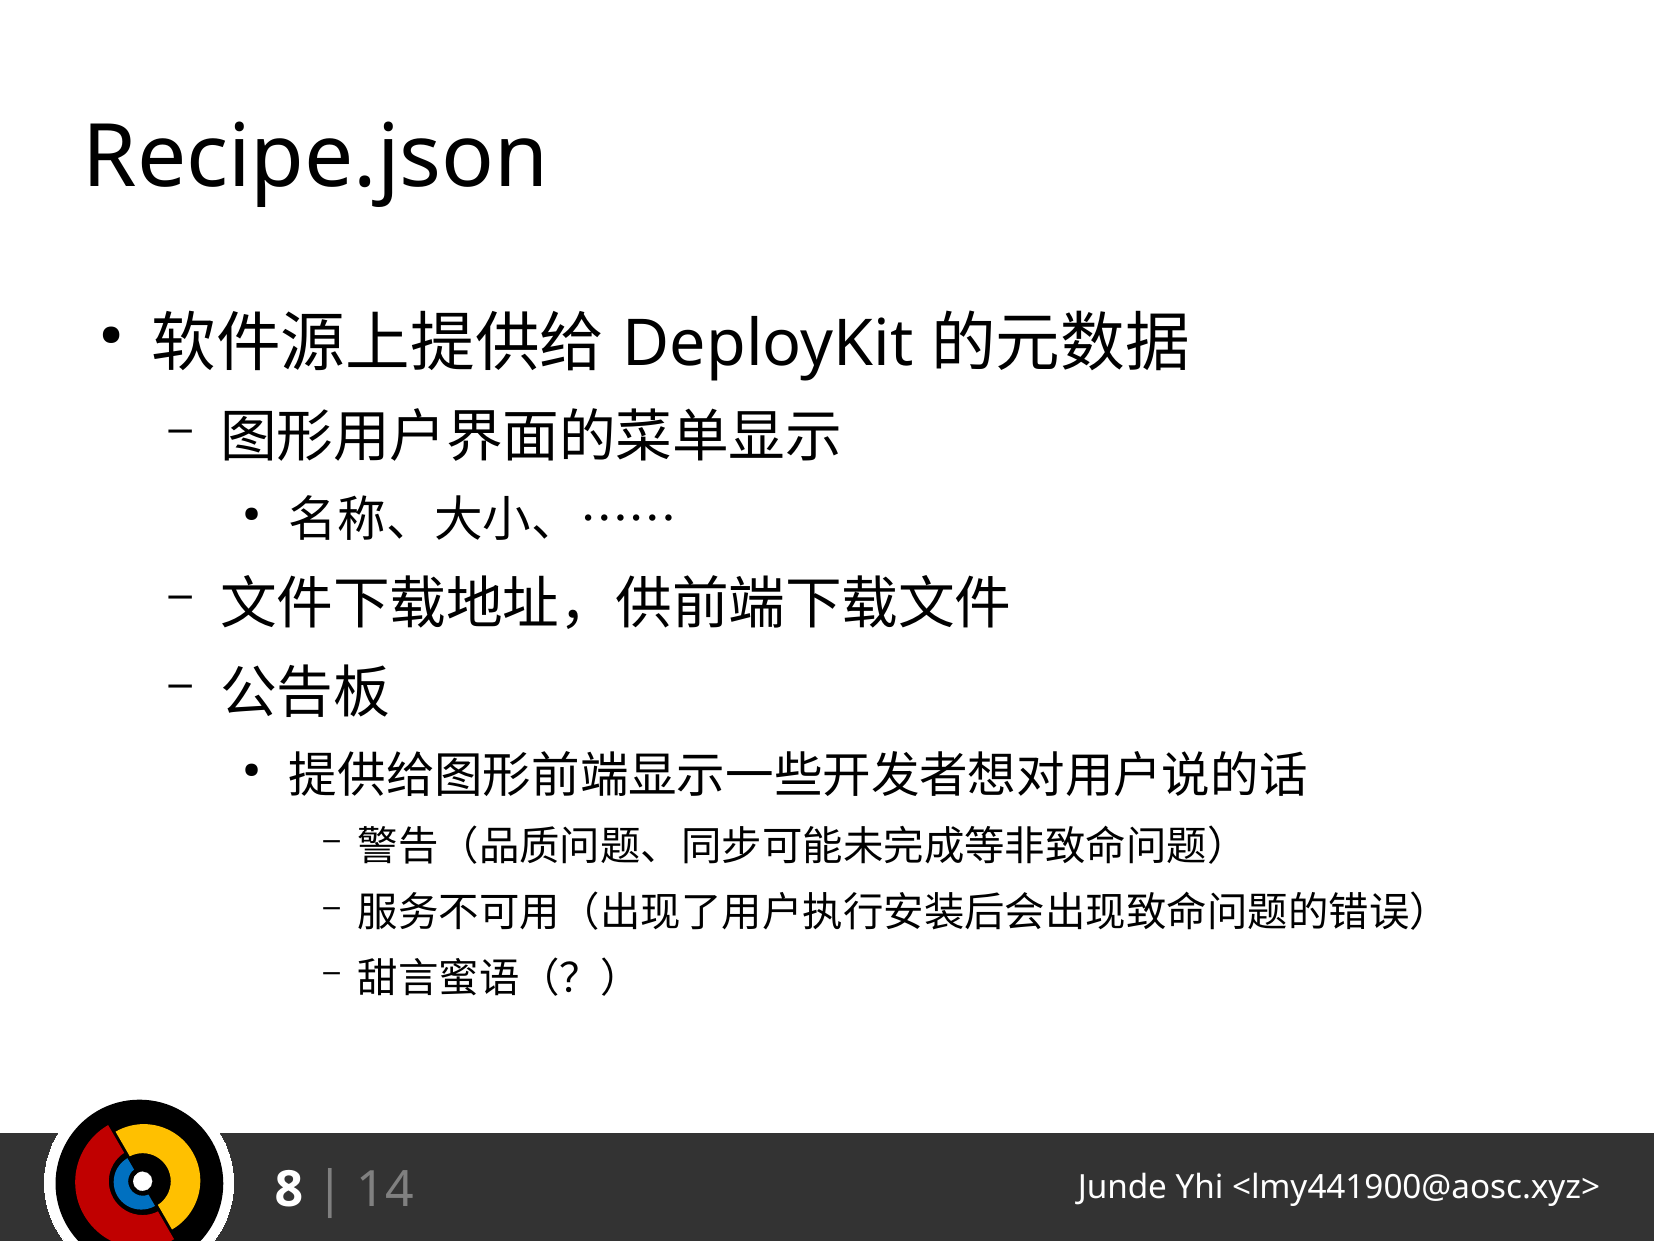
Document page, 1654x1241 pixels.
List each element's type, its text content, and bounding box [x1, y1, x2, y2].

list 软件源上提供给DeployKit的元数据 图形用户界面的菜单显示 名称、大小、…… 文件下载地址，供前端下载文件 公告板 提供给图形前端显示一些开发者想对用户说的话 警告（品质问题、同步可能未完成等非致命问题） 服务不可用（出现了用户执行安装后会出现致命问题的错误） 甜言蜜语（？） [82, 290, 1571, 1010]
title Recipe.json [82, 49, 1571, 257]
